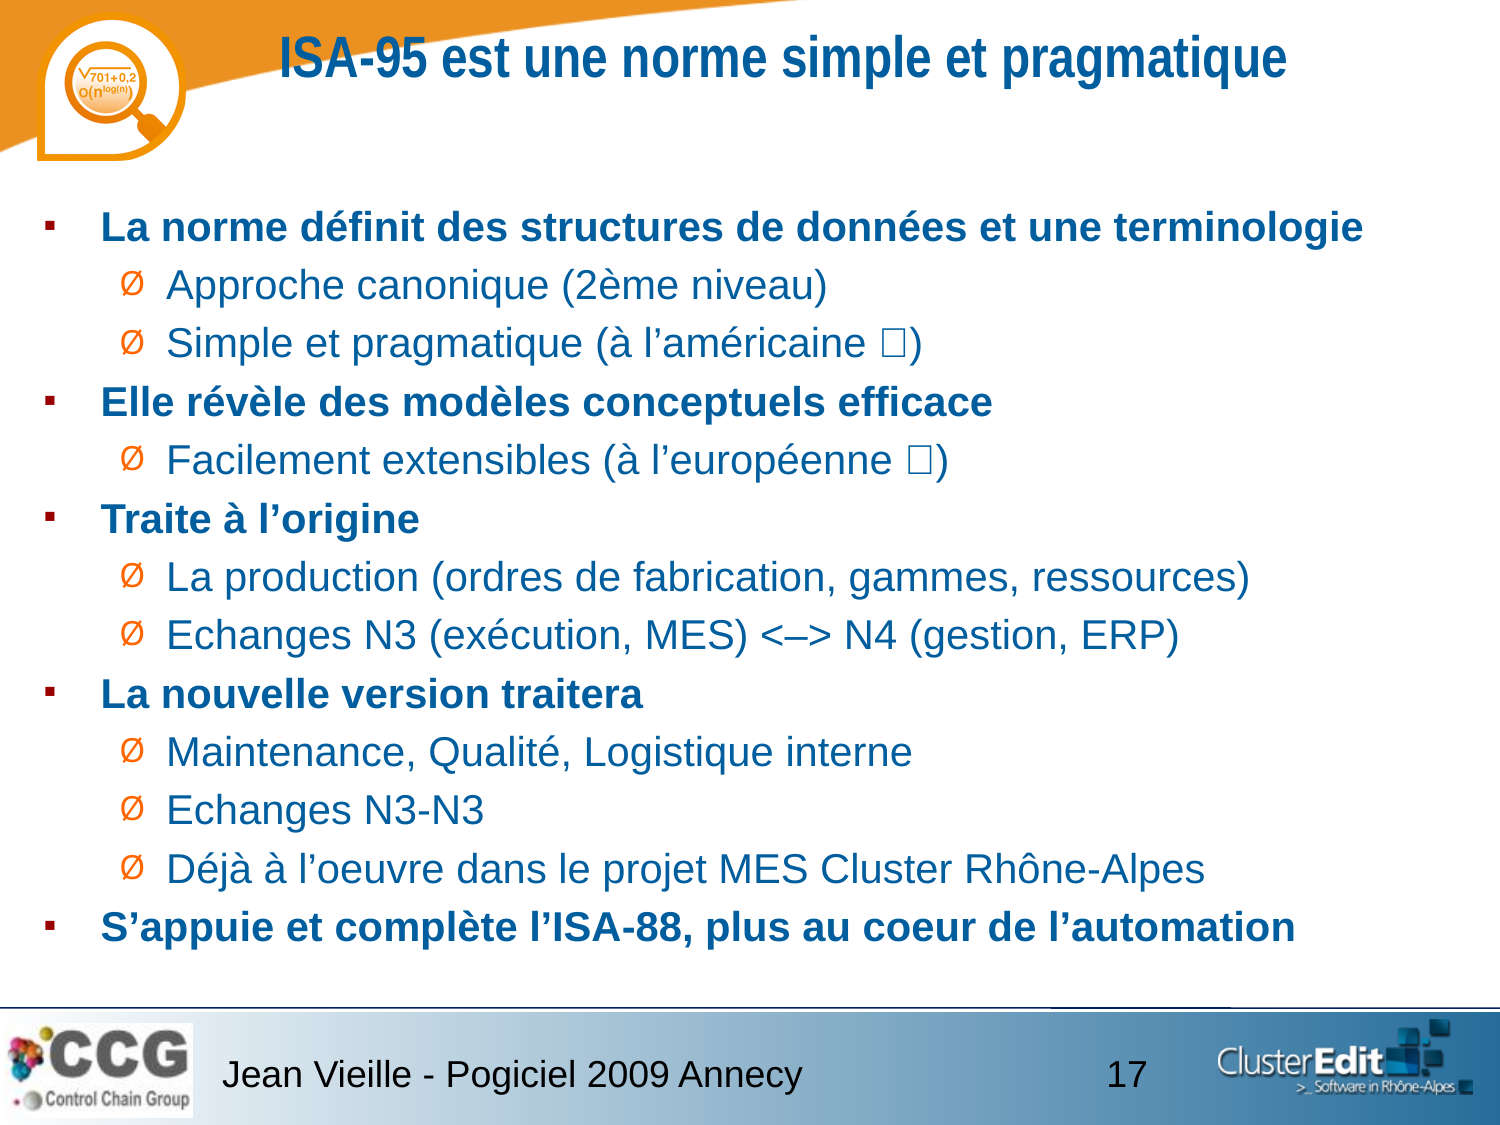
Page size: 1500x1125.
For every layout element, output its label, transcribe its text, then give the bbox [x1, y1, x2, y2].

picture [1218, 1019, 1473, 1095]
title ISA-95 est une norme simple et pragmatique [264, 12, 1471, 138]
picture [5, 1023, 193, 1118]
picture [0, 0, 1500, 367]
footer Jean Vieille - Pogiciel 2009 Annecy [207, 1034, 1104, 1103]
list La norme définit des structures de données et une terminologie Approche canonique (2ème niveau) Simple et pragmatique (à l’américaine ) Elle révèle des modèles conceptuels efficace Facilement extensibles (à l’européenne ) Traite à l’origine La production (ordres de fabrication, gammes, ressources) Echanges N3 (exécution, MES) <–> N4 (gestion, ERP) La nouvelle version traitera Maintenance, Qualité, Logistique interne Echanges N3-N3 Déjà à l’oeuvre dans le projet MES Cluster Rhône-Alpes S’appuie et complète l’ISA-88, plus au coeur de l’automation [29, 184, 1471, 988]
slide_number <numéro> [1104, 1034, 1199, 1103]
